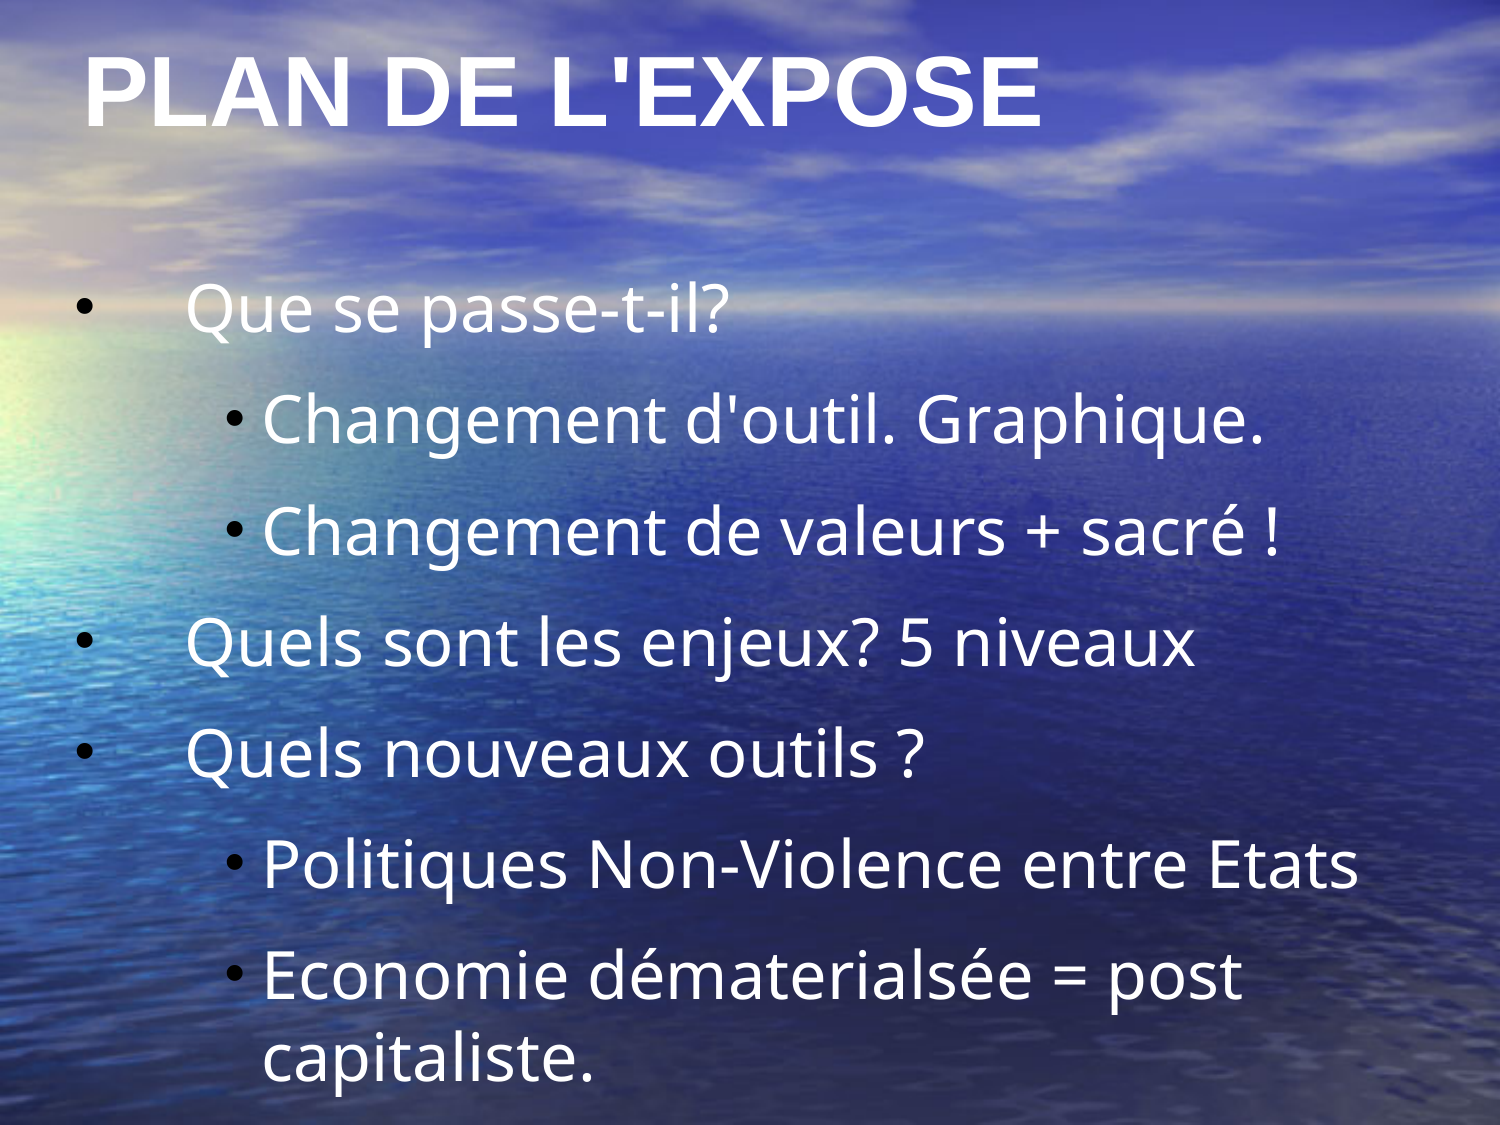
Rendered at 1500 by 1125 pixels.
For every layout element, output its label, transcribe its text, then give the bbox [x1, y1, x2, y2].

text_box Que se passe-t-il? Changement d'outil. Graphique. Changement de valeurs + sacré ! Quels sont les enjeux? 5 niveaux Quels nouveaux outils ? Politiques Non-Violence entre Etats Economie dématerialsée = post capitaliste. [59, 147, 1409, 1125]
title PLAN DE L'EXPOSE [67, 4, 1418, 178]
picture [0, 0, 1500, 1125]
